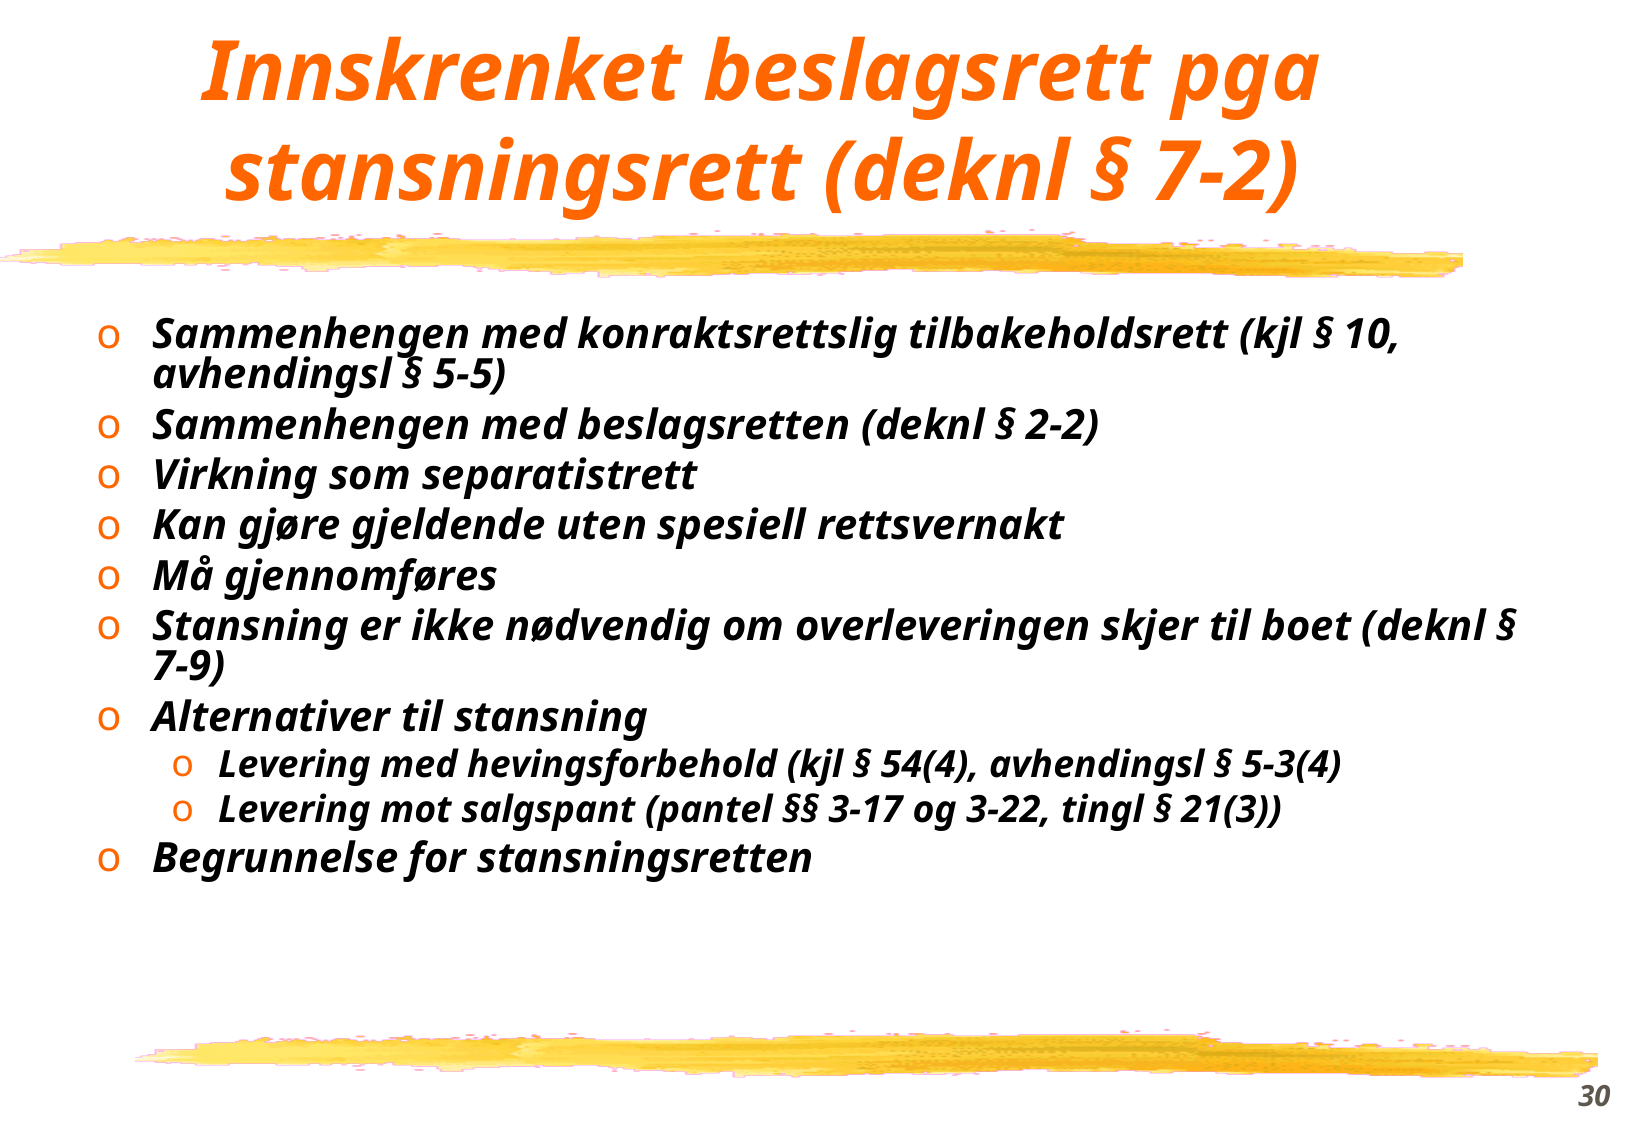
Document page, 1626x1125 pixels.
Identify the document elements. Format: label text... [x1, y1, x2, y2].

list Sammenhengen med konraktsrettslig tilbakeholdsrett (kjl § 10, avhendingsl § 5-5) Sammenhengen med beslagsretten (deknl § 2-2) Virkning som separatistrett Kan gjøre gjeldende uten spesiell rettsvernakt Må gjennomføres Stansning er ikke nødvendig om overleveringen skjer til boet (deknl § 7-9) Alternativer til stansning Levering med hevingsforbehold (kjl § 54(4), avhendingsl § 5-3(4) Levering mot salgspant (pantel §§ 3-17 og 3-22, tingl § 21(3)) Begrunnelse for stansningsretten [81, 309, 1535, 1001]
picture [0, 224, 1463, 288]
picture [135, 1024, 1598, 1088]
text_box <number> [1516, 1050, 1626, 1125]
title Innskrenket beslagsrett pga stansningsrett (deknl § 7-2) [72, 9, 1454, 225]
